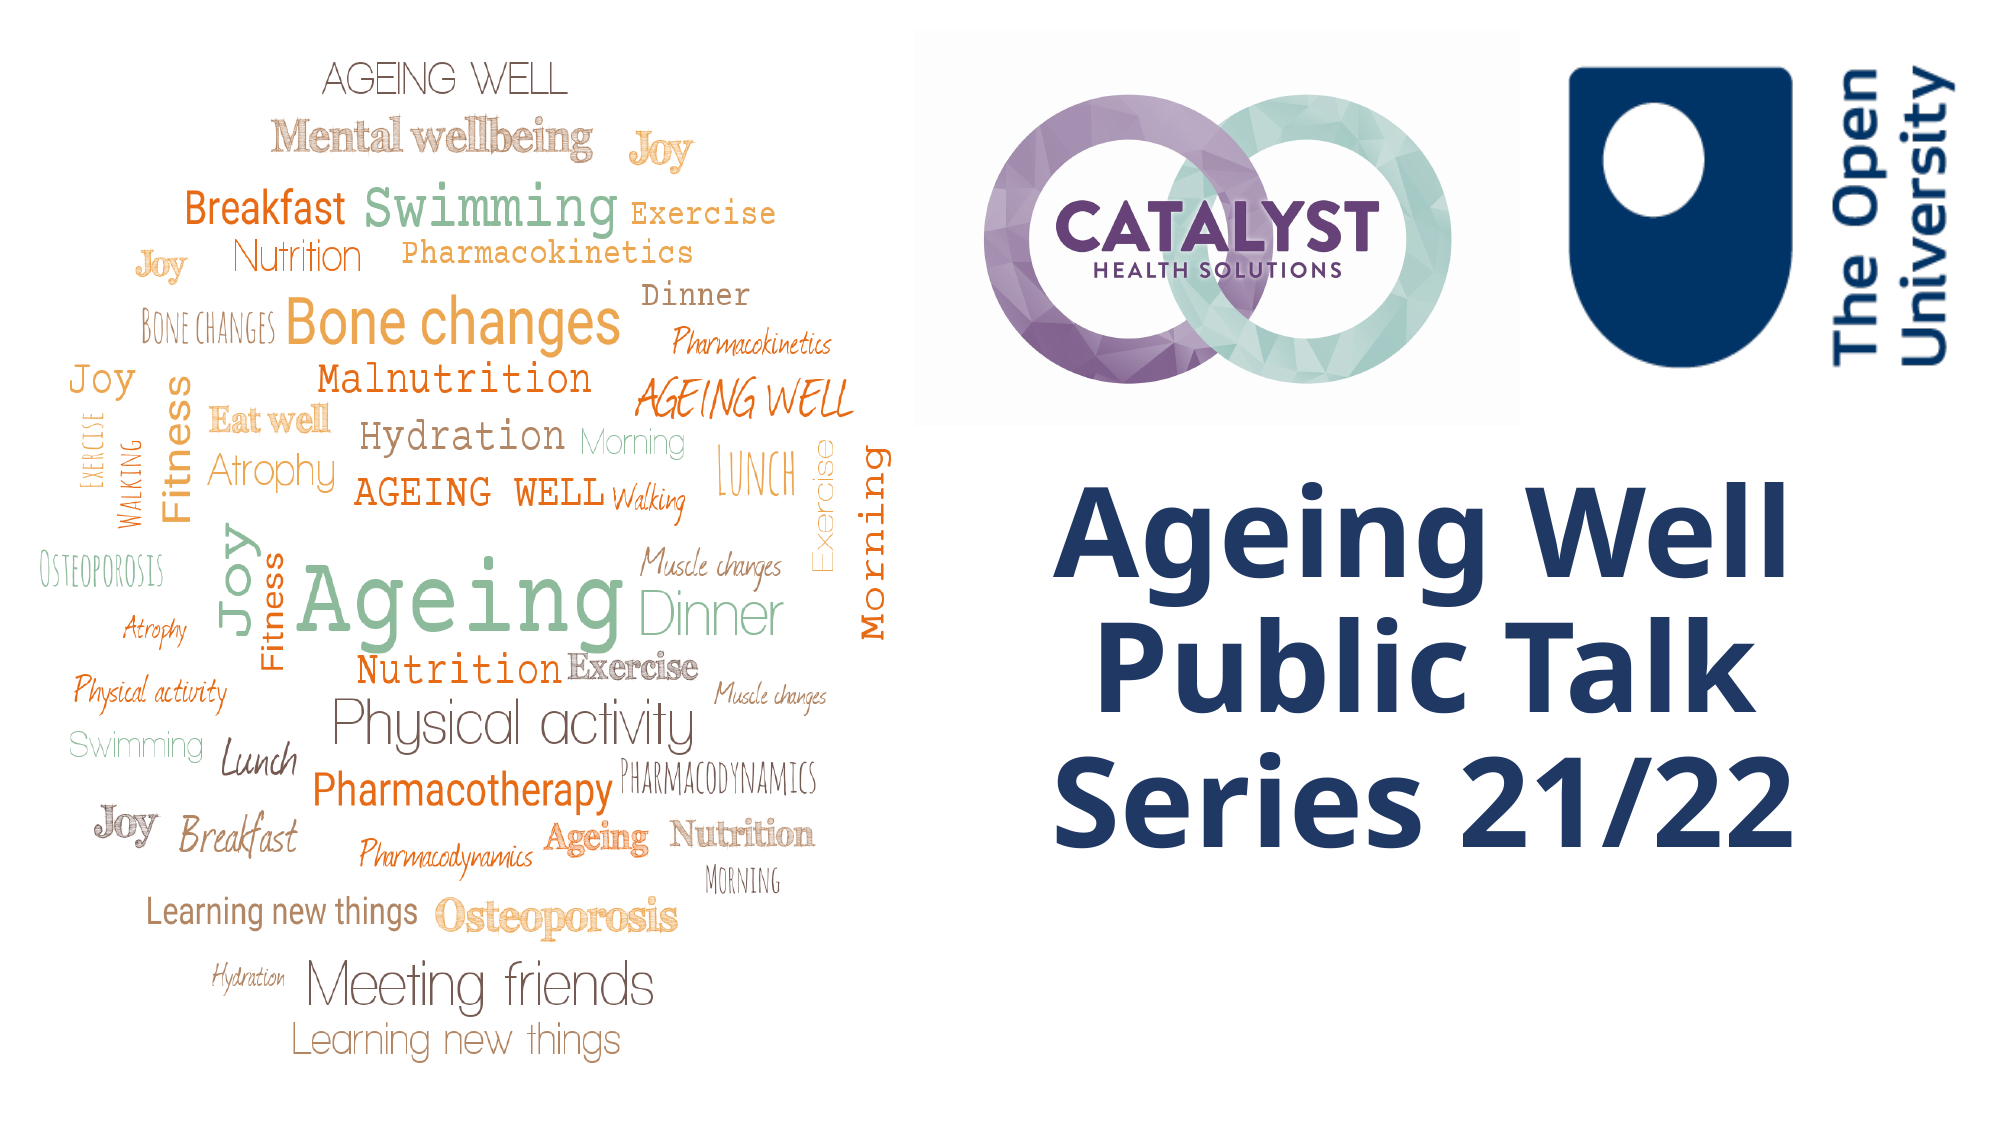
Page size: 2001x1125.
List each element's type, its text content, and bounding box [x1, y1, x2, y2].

picture [1567, 62, 1958, 373]
subtitle [916, 817, 2000, 1095]
title Ageing Well Public Talk Series 21/22 [916, 271, 1958, 817]
picture [0, 0, 1521, 1125]
